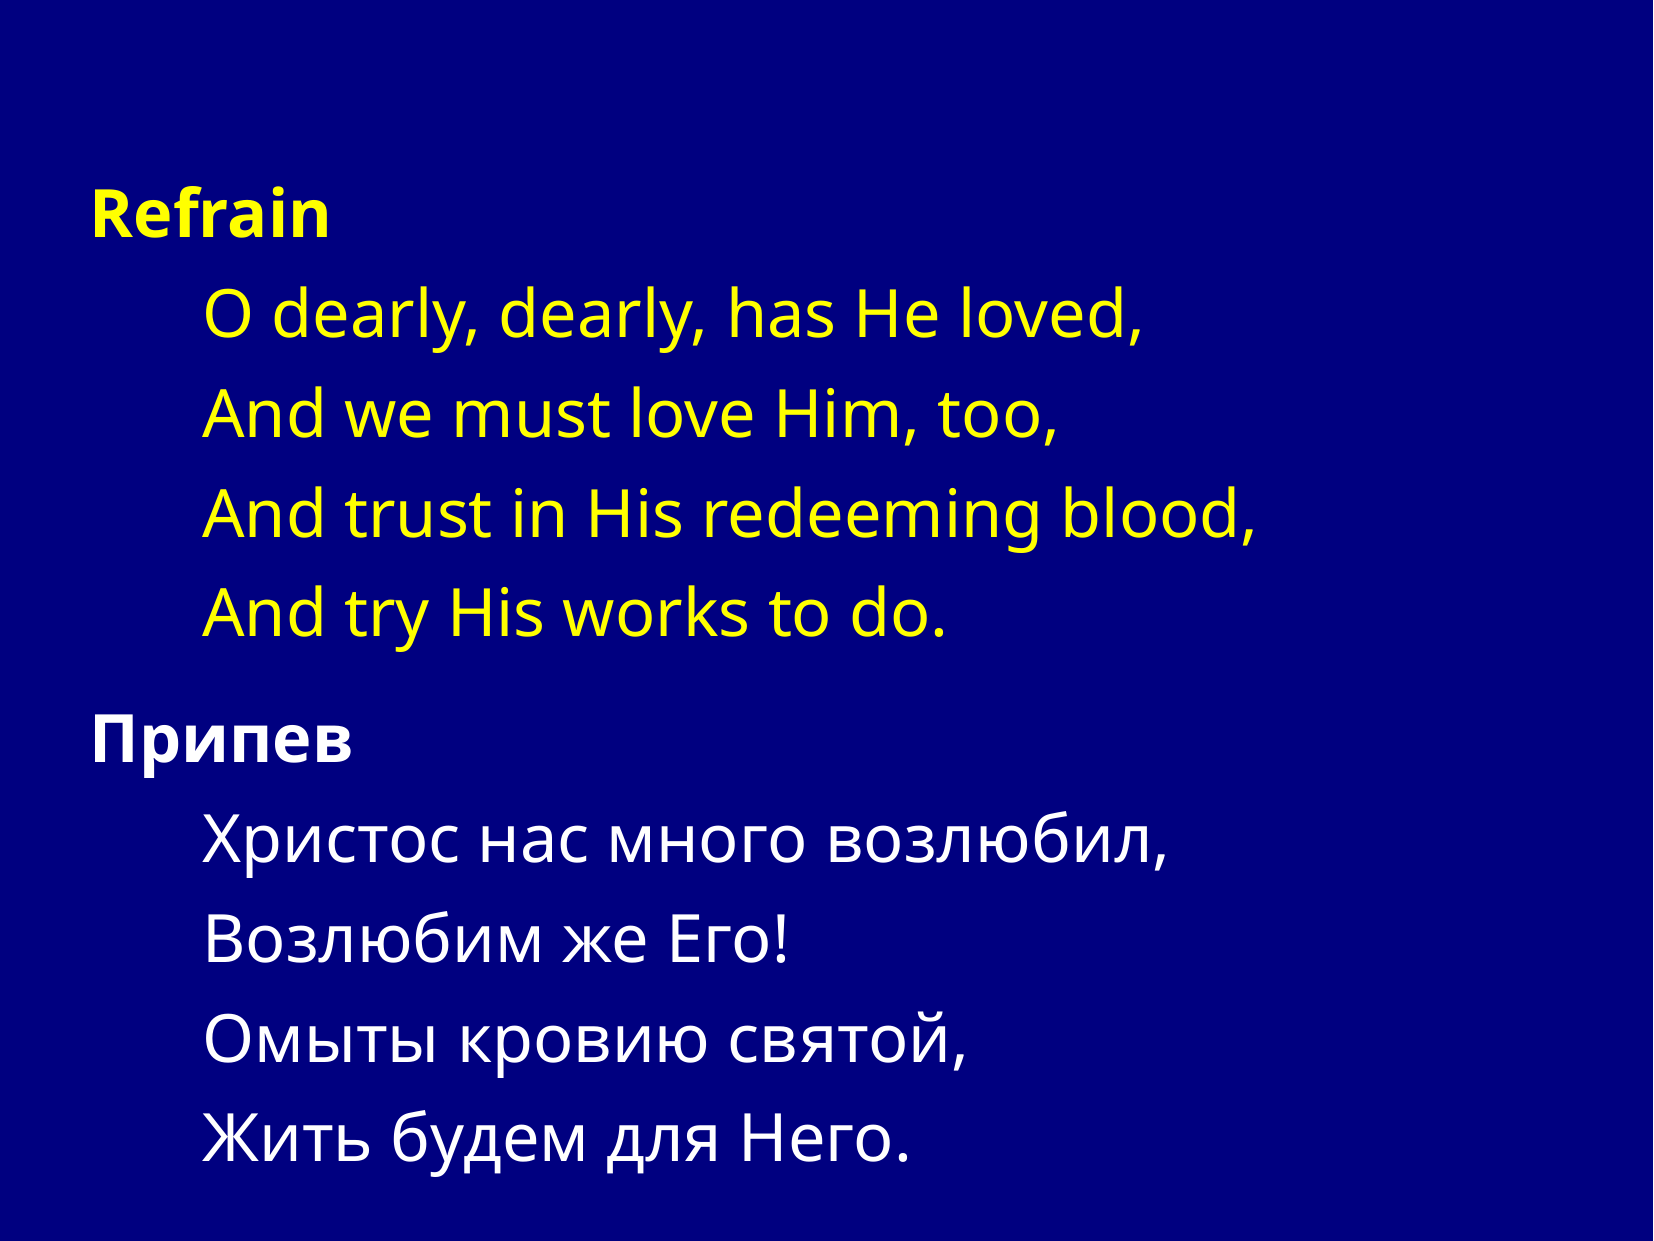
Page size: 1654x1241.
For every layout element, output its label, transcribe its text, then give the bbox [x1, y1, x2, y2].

text_box Припев Христос нас много возлюбил, Возлюбим же Его! Омыты кровию святой, Жить будем для Него. [75, 675, 1576, 1163]
text_box Refrain O dearly, dearly, has He loved, And we must love Him, too, And trust in His redeeming blood, And try His works to do. [75, 150, 1576, 638]
